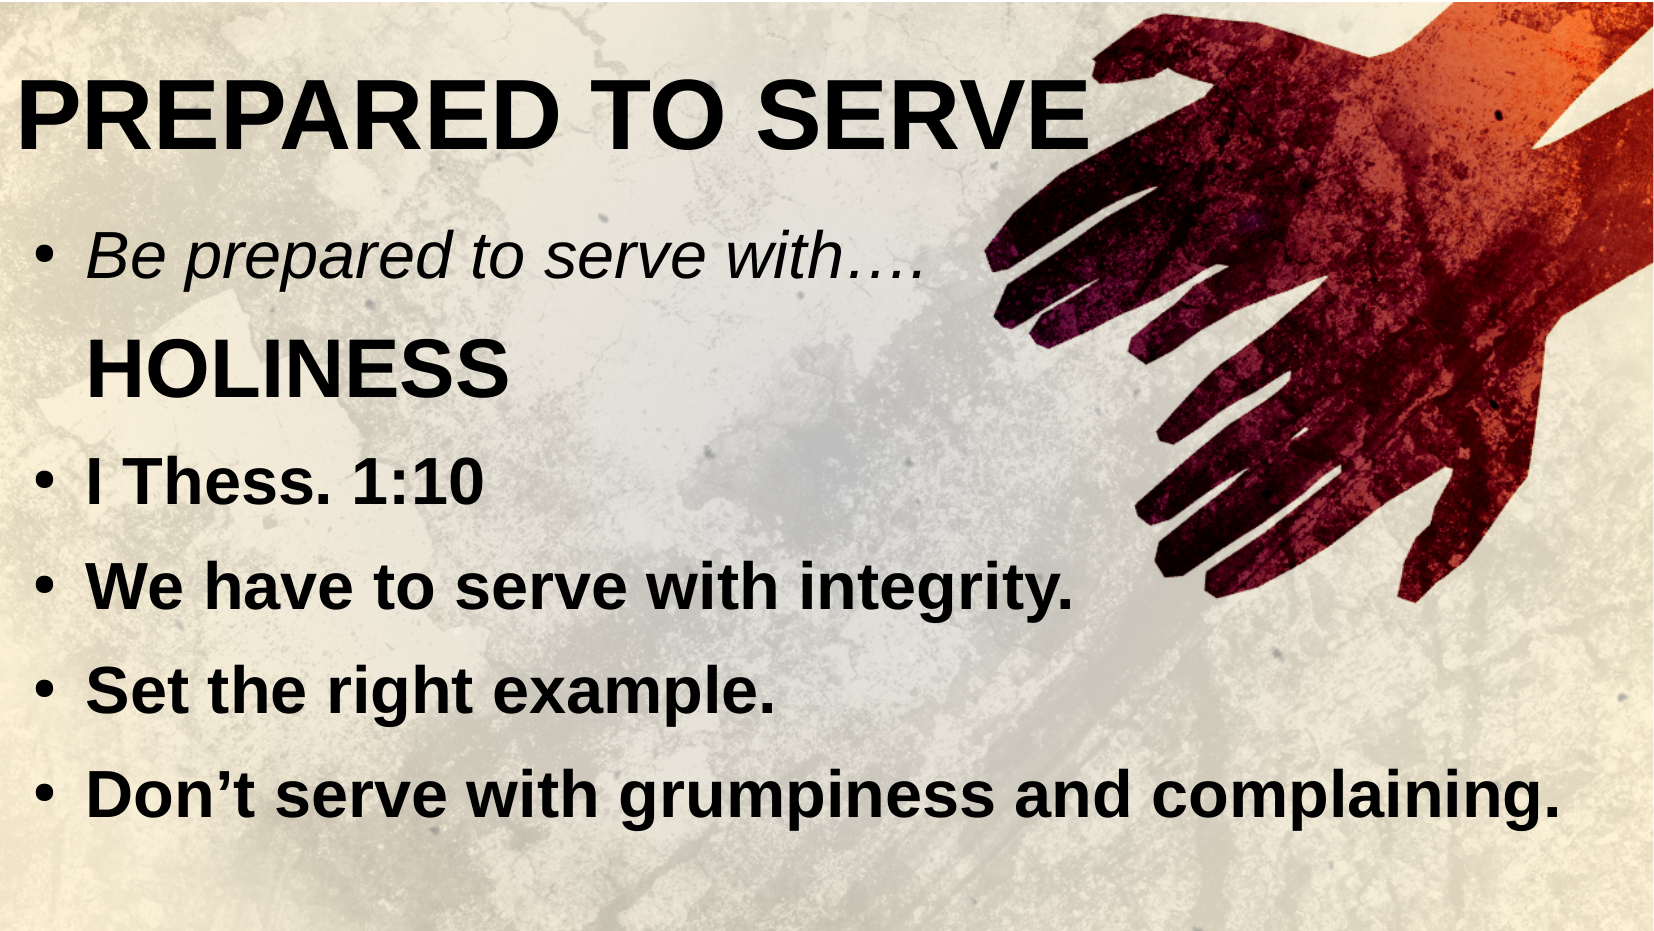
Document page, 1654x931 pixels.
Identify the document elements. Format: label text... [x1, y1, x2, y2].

title PREPARED TO SERVE [15, 37, 1571, 193]
picture [0, 2, 1654, 931]
list Be prepared to serve with…. HOLINESS I Thess. 1:10 We have to serve with integrity. Set the right example. Don’t serve with grumpiness and complaining. [15, 217, 1636, 931]
